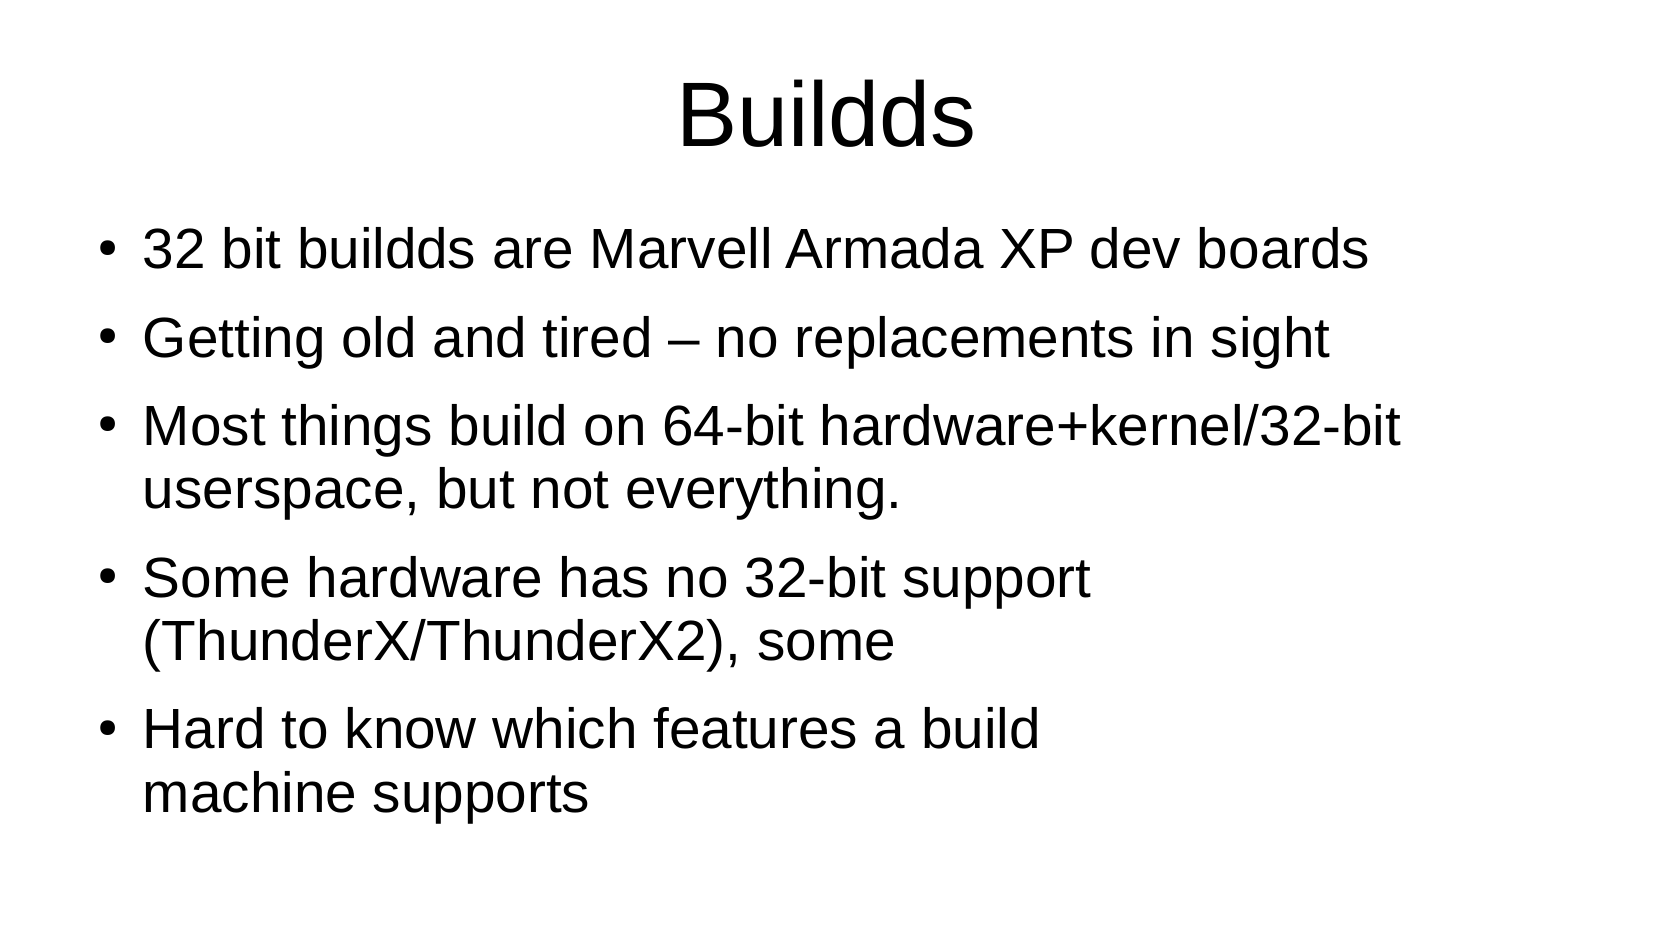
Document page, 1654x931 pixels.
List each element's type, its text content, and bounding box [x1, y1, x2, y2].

list 32 bit buildds are Marvell Armada XP dev boards Getting old and tired – no replacements in sight Most things build on 64-bit hardware+kernel/32-bit userspace, but not everything. Some hardware has no 32-bit support (ThunderX/ThunderX2), some Hard to know which features a build machine supports [82, 217, 1571, 827]
title Buildds [82, 37, 1571, 193]
